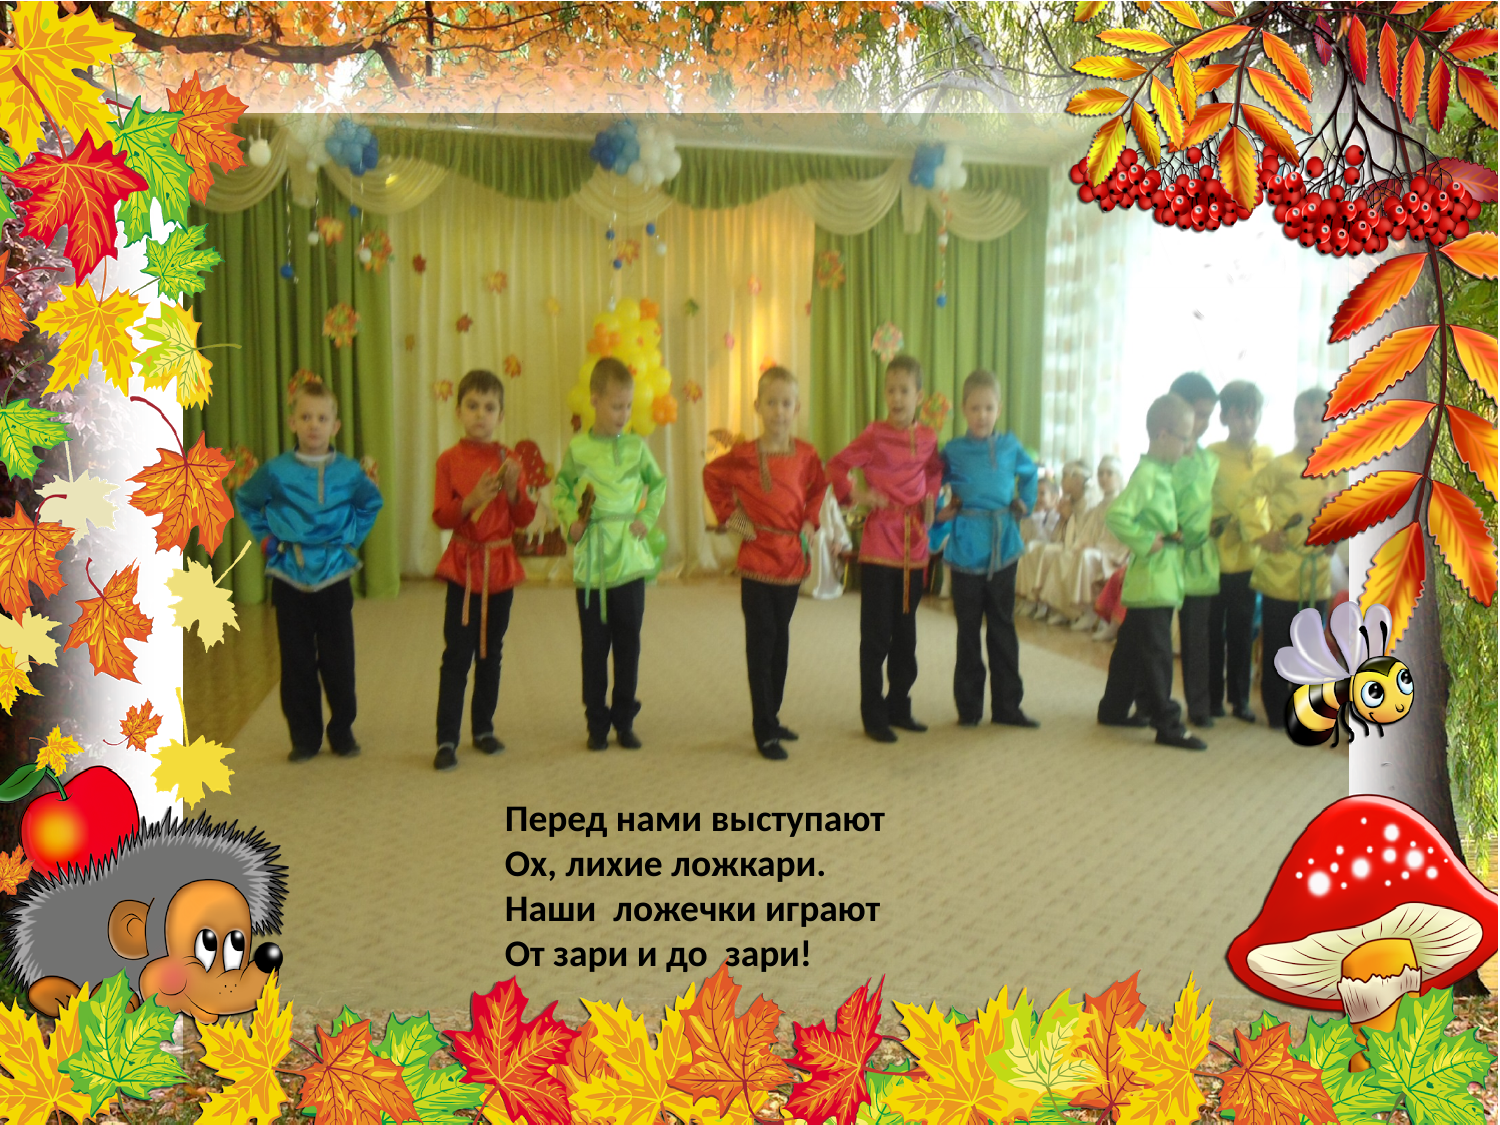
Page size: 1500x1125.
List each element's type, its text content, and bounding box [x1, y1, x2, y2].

text_box Перед нами выступают Ох, лихие ложкари. Наши ложечки играют От зари и до зари! [490, 786, 1105, 982]
picture [0, 1, 1498, 1125]
